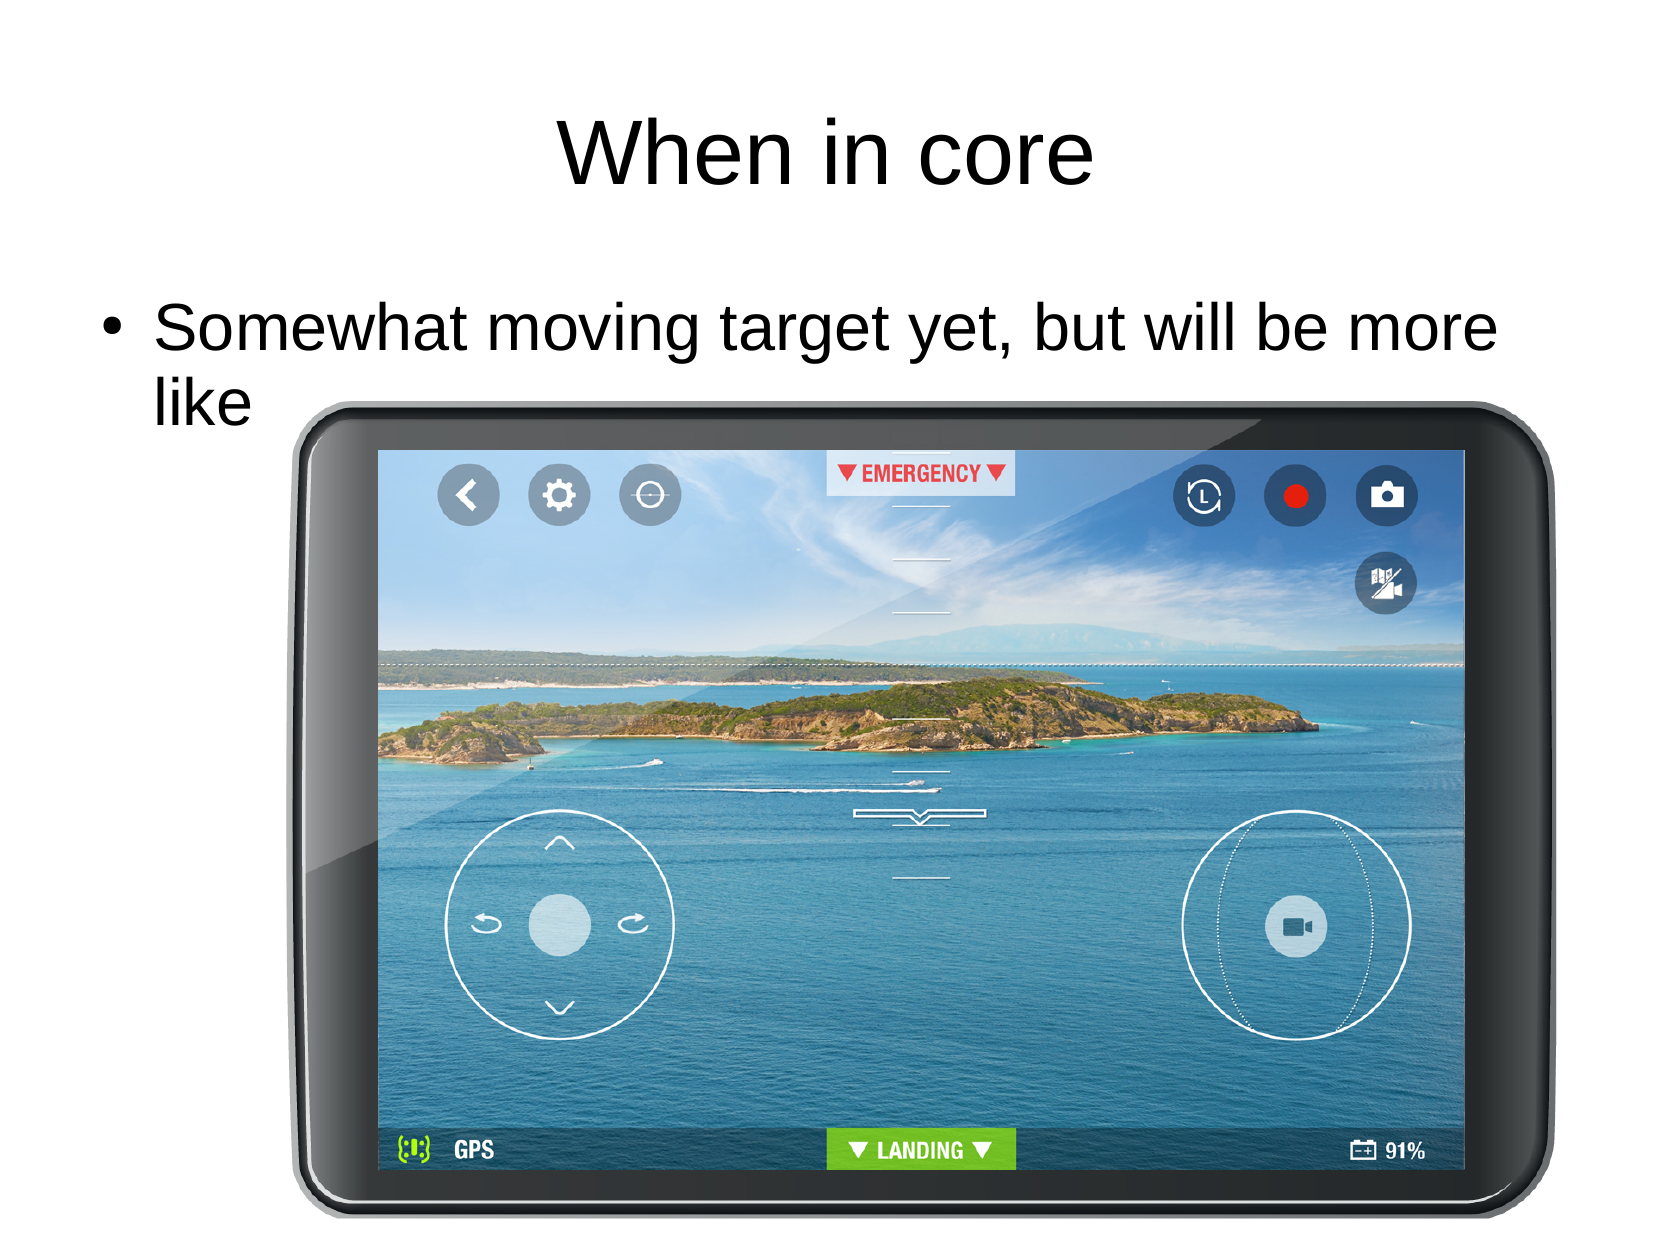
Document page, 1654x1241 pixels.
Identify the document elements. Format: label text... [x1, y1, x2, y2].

picture [94, 333, 1654, 1241]
title When in core [82, 49, 1571, 257]
list Somewhat moving target yet, but will be more like [82, 290, 1571, 1010]
